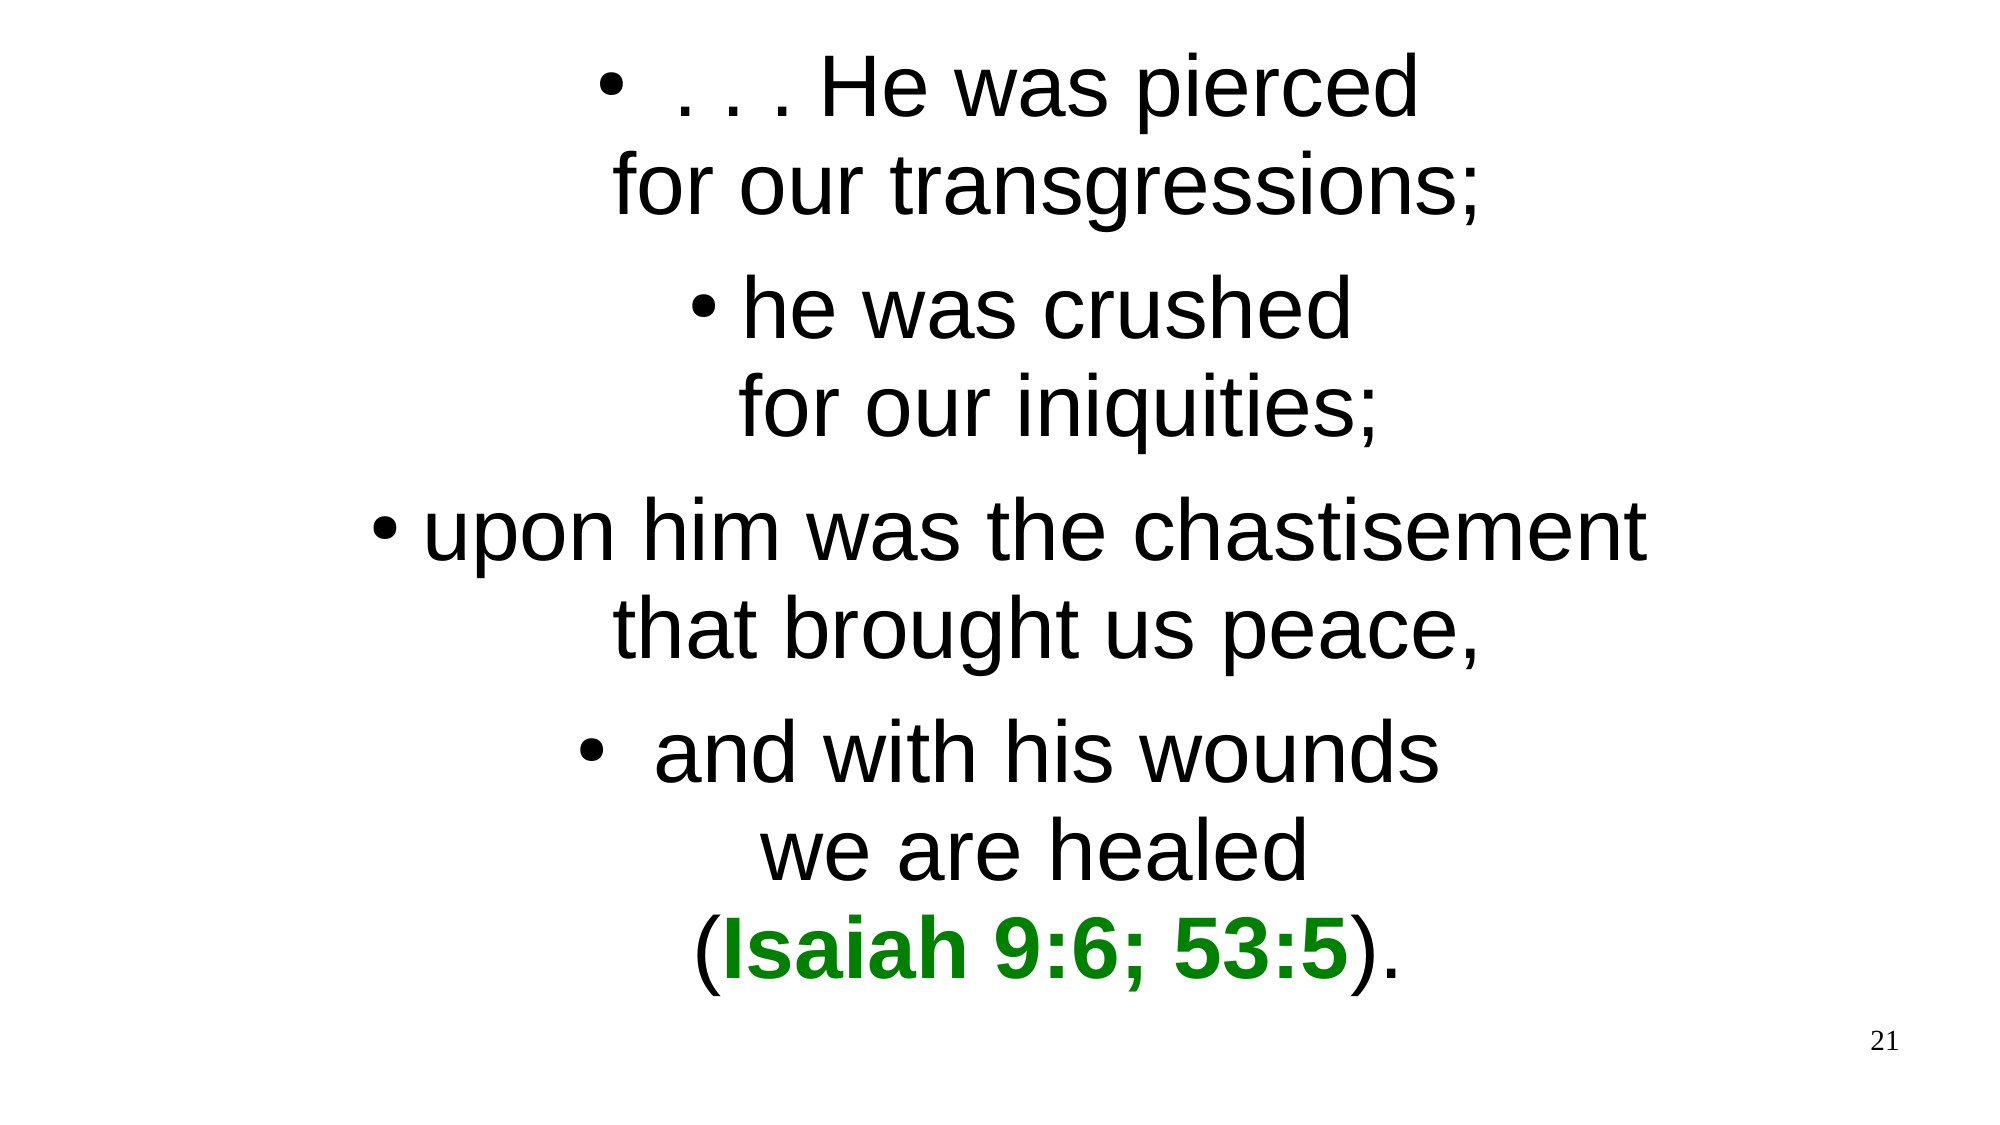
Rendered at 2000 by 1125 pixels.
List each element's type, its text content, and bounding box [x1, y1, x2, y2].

list . . . He was pierced for our transgressions; he was crushed for our iniquities; upon him was the chastisement that brought us peace, and with his wounds we are healed (Isaiah 9:6; 53:5). [37, 37, 1988, 1088]
